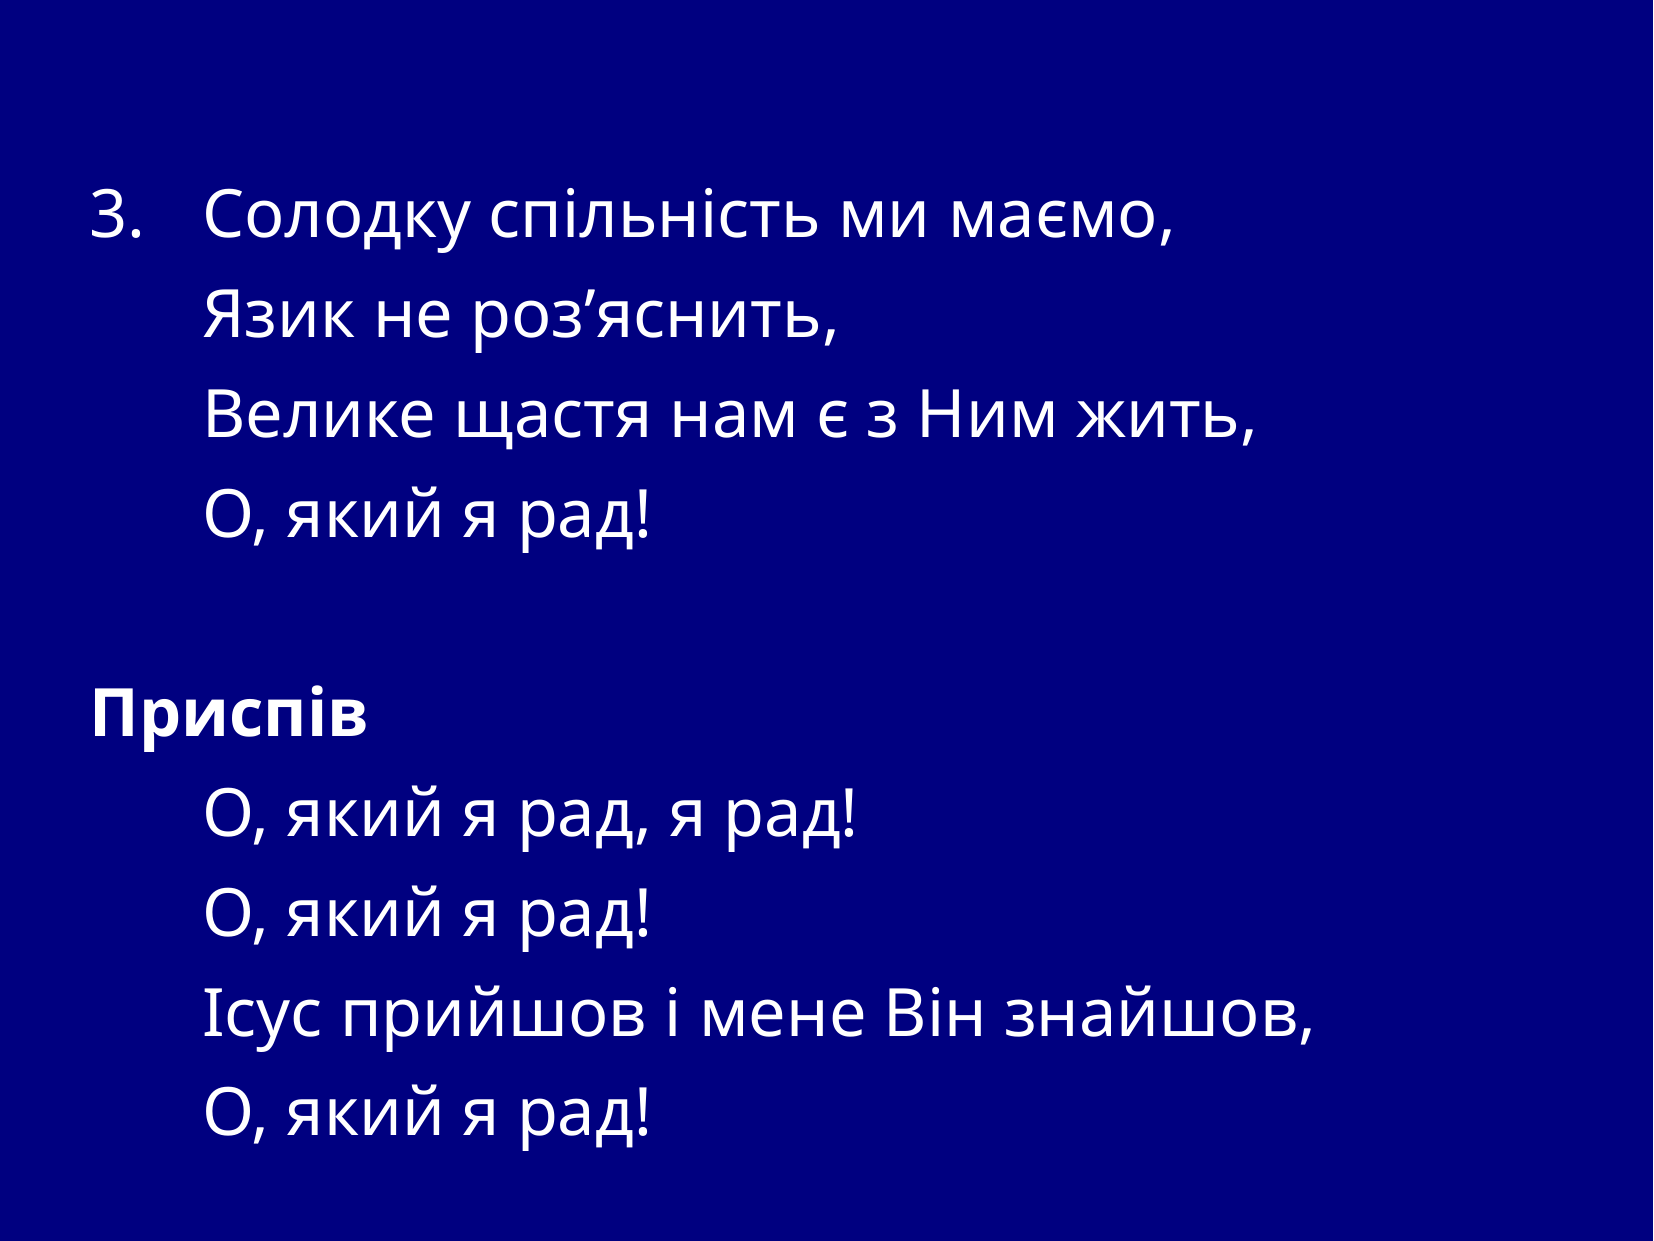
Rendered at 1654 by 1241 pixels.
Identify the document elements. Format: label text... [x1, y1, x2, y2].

text_box 3. Солодку спільність ми маємо, Язик не роз’яснить, Велике щастя нам є з Ним жить, О, який я рад! Приспів О, який я рад, я рад! О, який я рад! Ісус прийшов і мене Він знайшов, О, який я рад! [75, 150, 1576, 1163]
